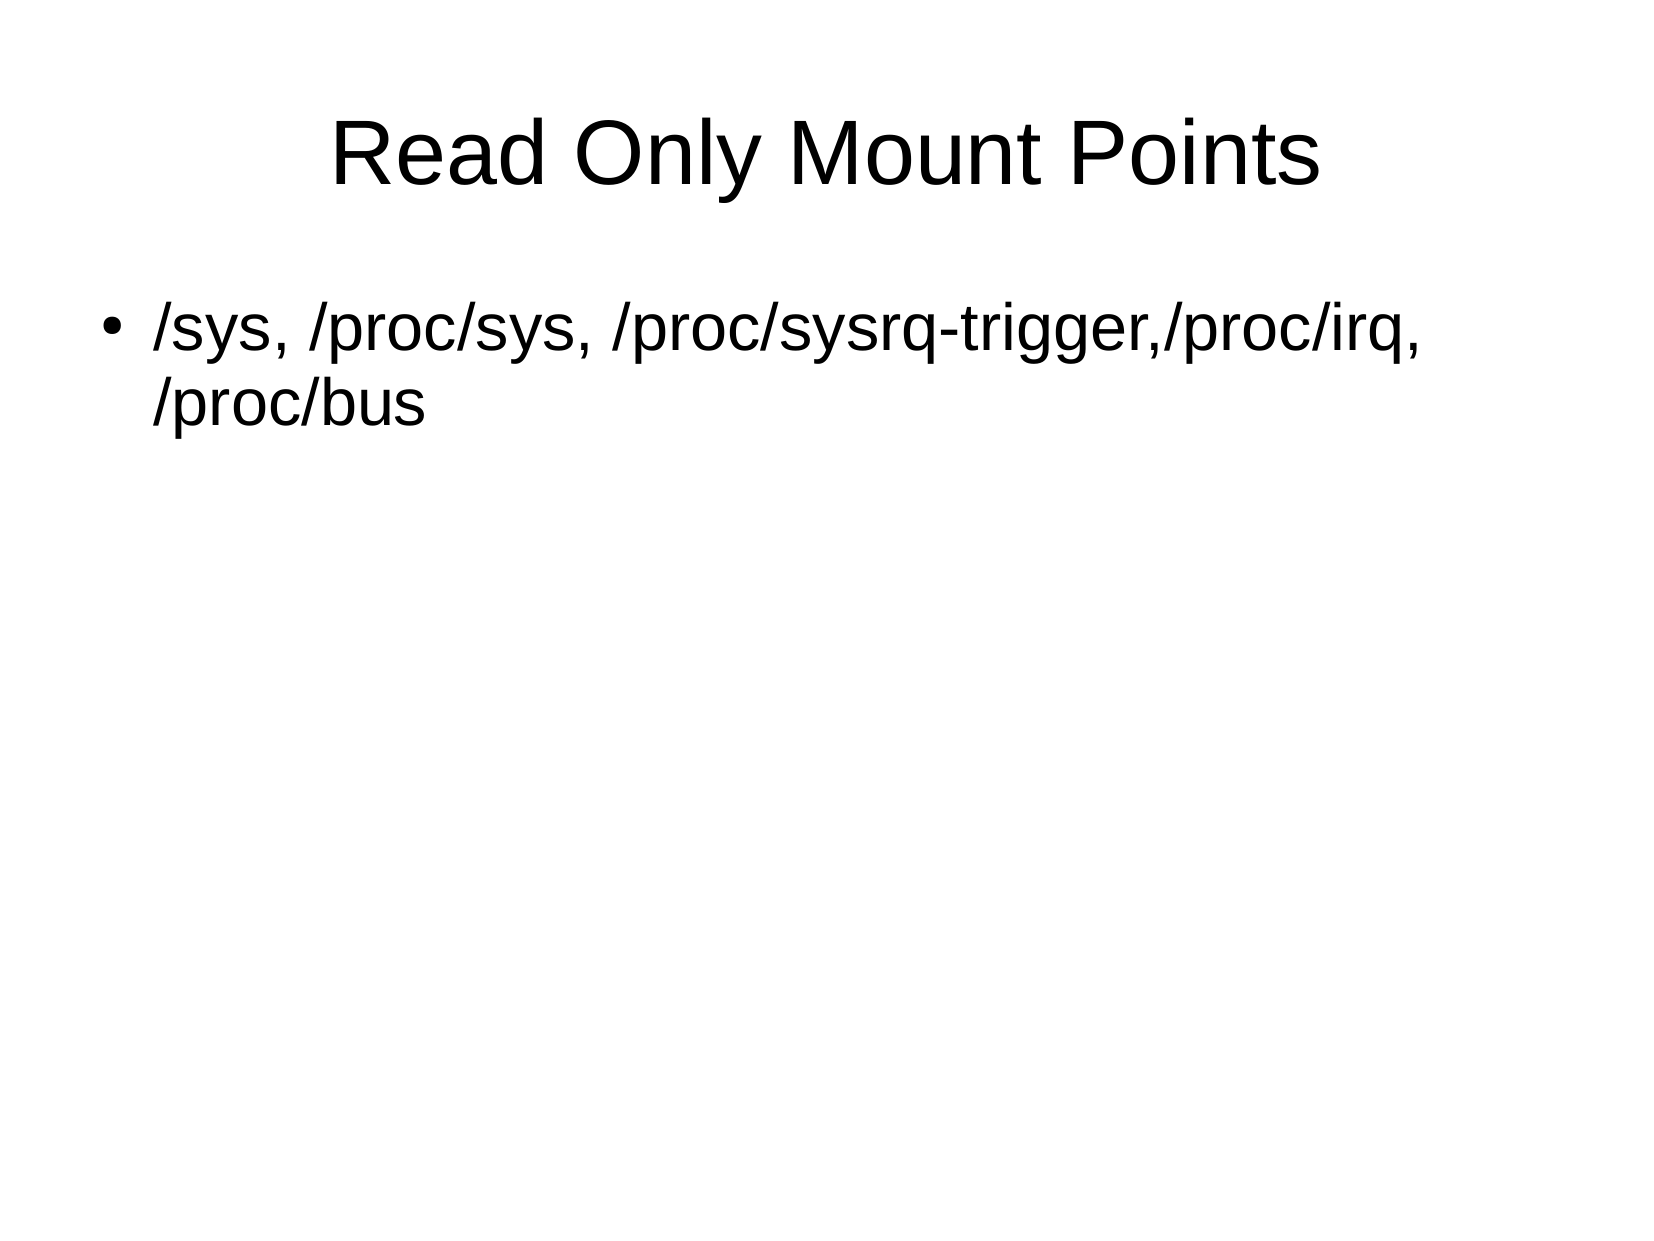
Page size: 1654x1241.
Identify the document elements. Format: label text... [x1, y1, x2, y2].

title Read Only Mount Points [82, 49, 1571, 257]
list /sys, /proc/sys, /proc/sysrq-trigger,/proc/irq, /proc/bus [82, 290, 1571, 1010]
